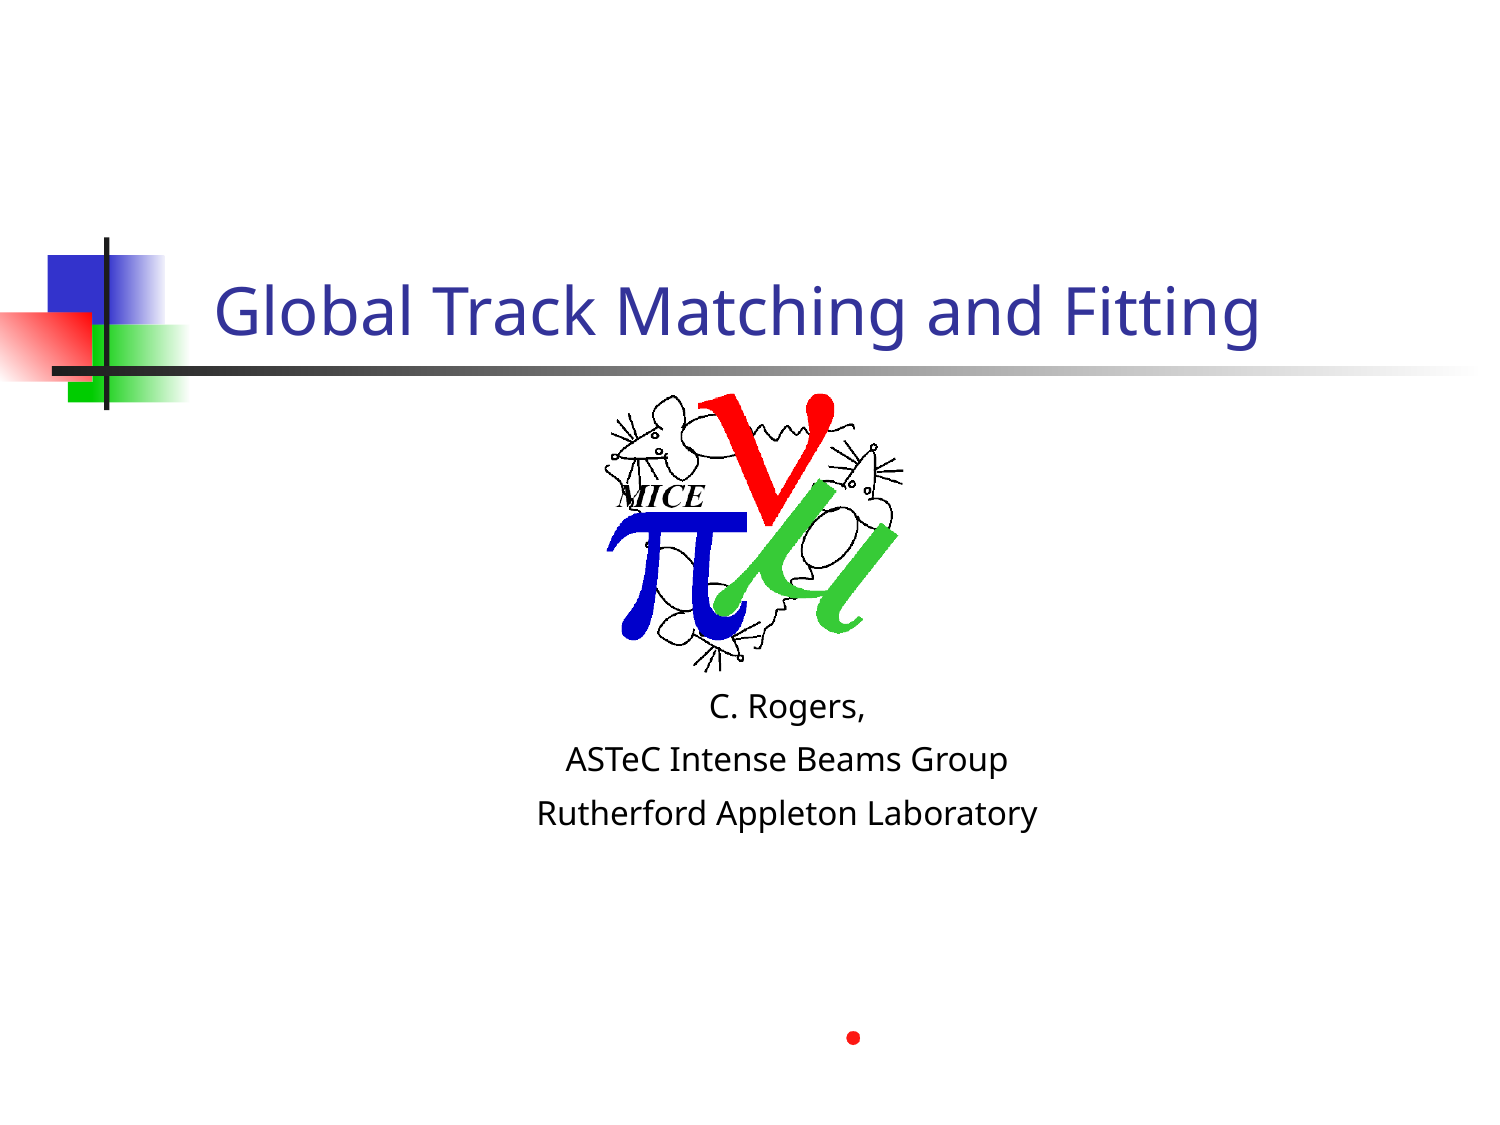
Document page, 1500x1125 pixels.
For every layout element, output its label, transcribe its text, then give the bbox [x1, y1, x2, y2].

picture [575, 376, 930, 674]
title Global Track Matching and Fitting [198, 159, 1474, 363]
subtitle C. Rogers, ASTeC Intense Beams Group Rutherford Appleton Laboratory [225, 674, 1276, 925]
picture [662, 962, 870, 1081]
